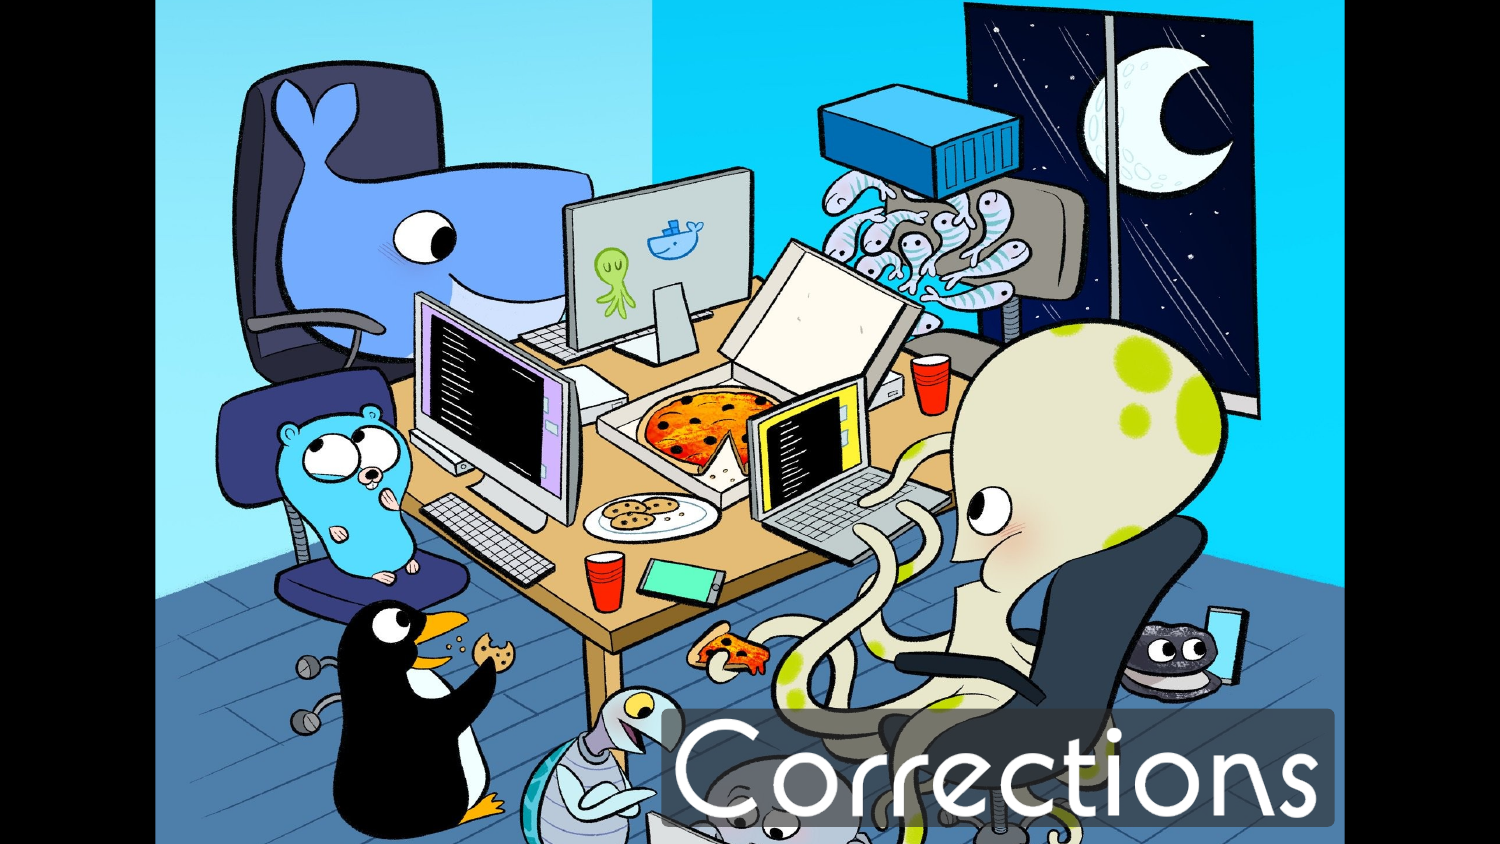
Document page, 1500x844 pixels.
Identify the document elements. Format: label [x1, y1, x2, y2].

picture [155, 0, 1345, 844]
